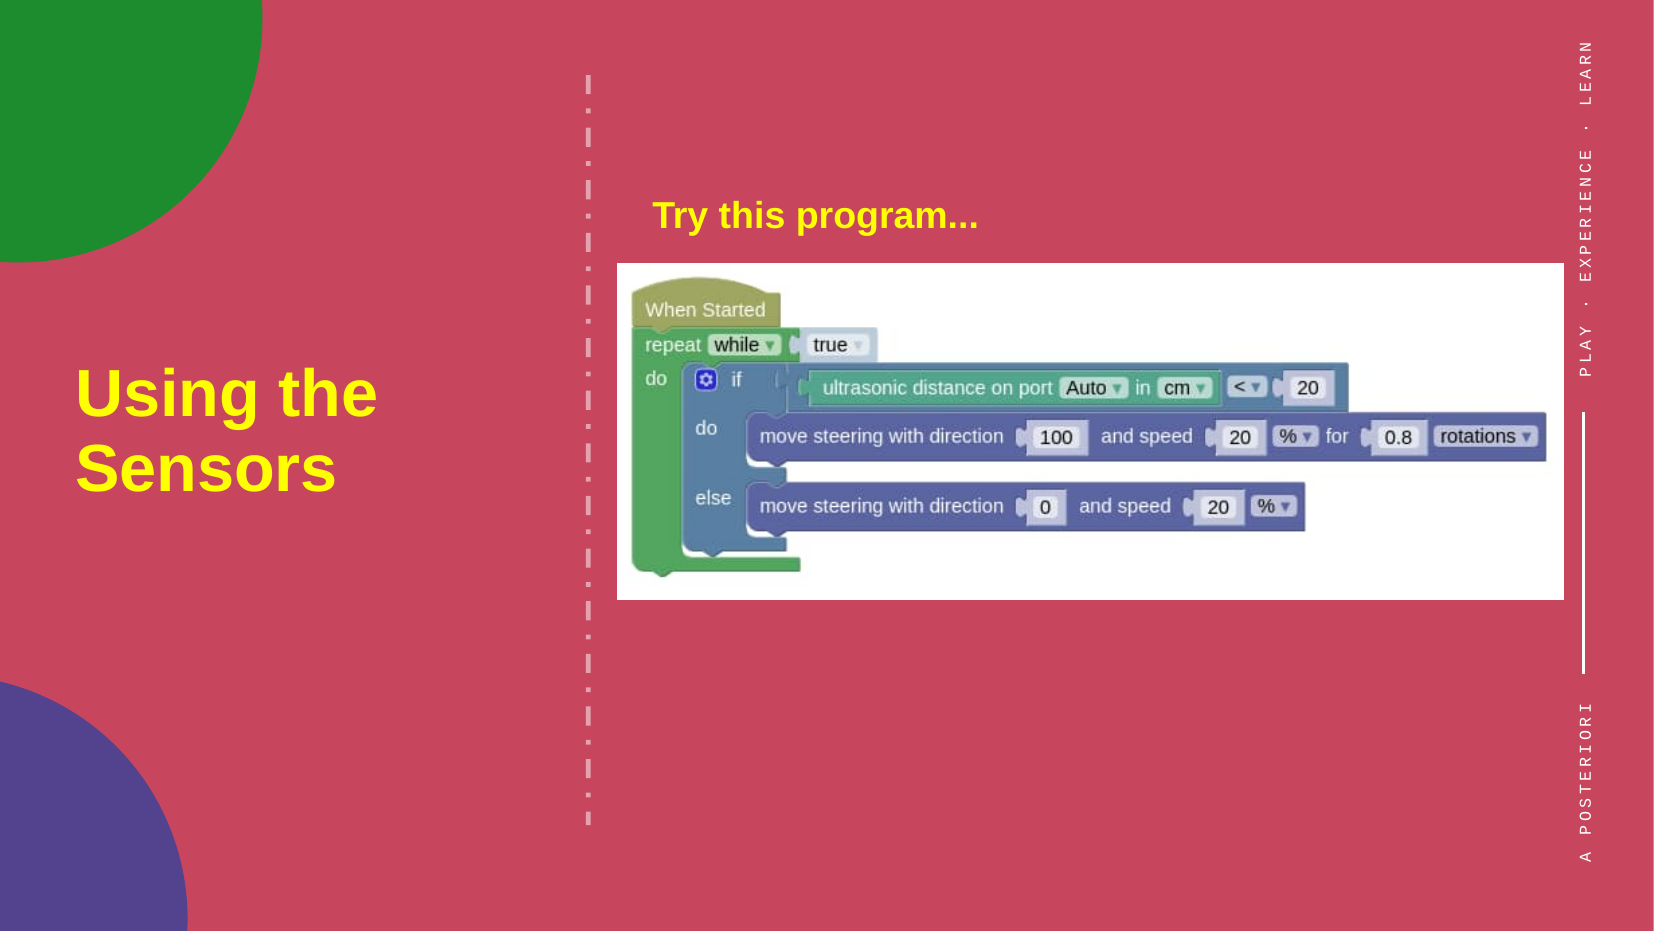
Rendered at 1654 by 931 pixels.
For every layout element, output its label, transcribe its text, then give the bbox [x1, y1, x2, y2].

text_box Try this program... [637, 187, 1238, 245]
picture [617, 263, 1564, 601]
title Using the Sensors [75, 353, 488, 509]
